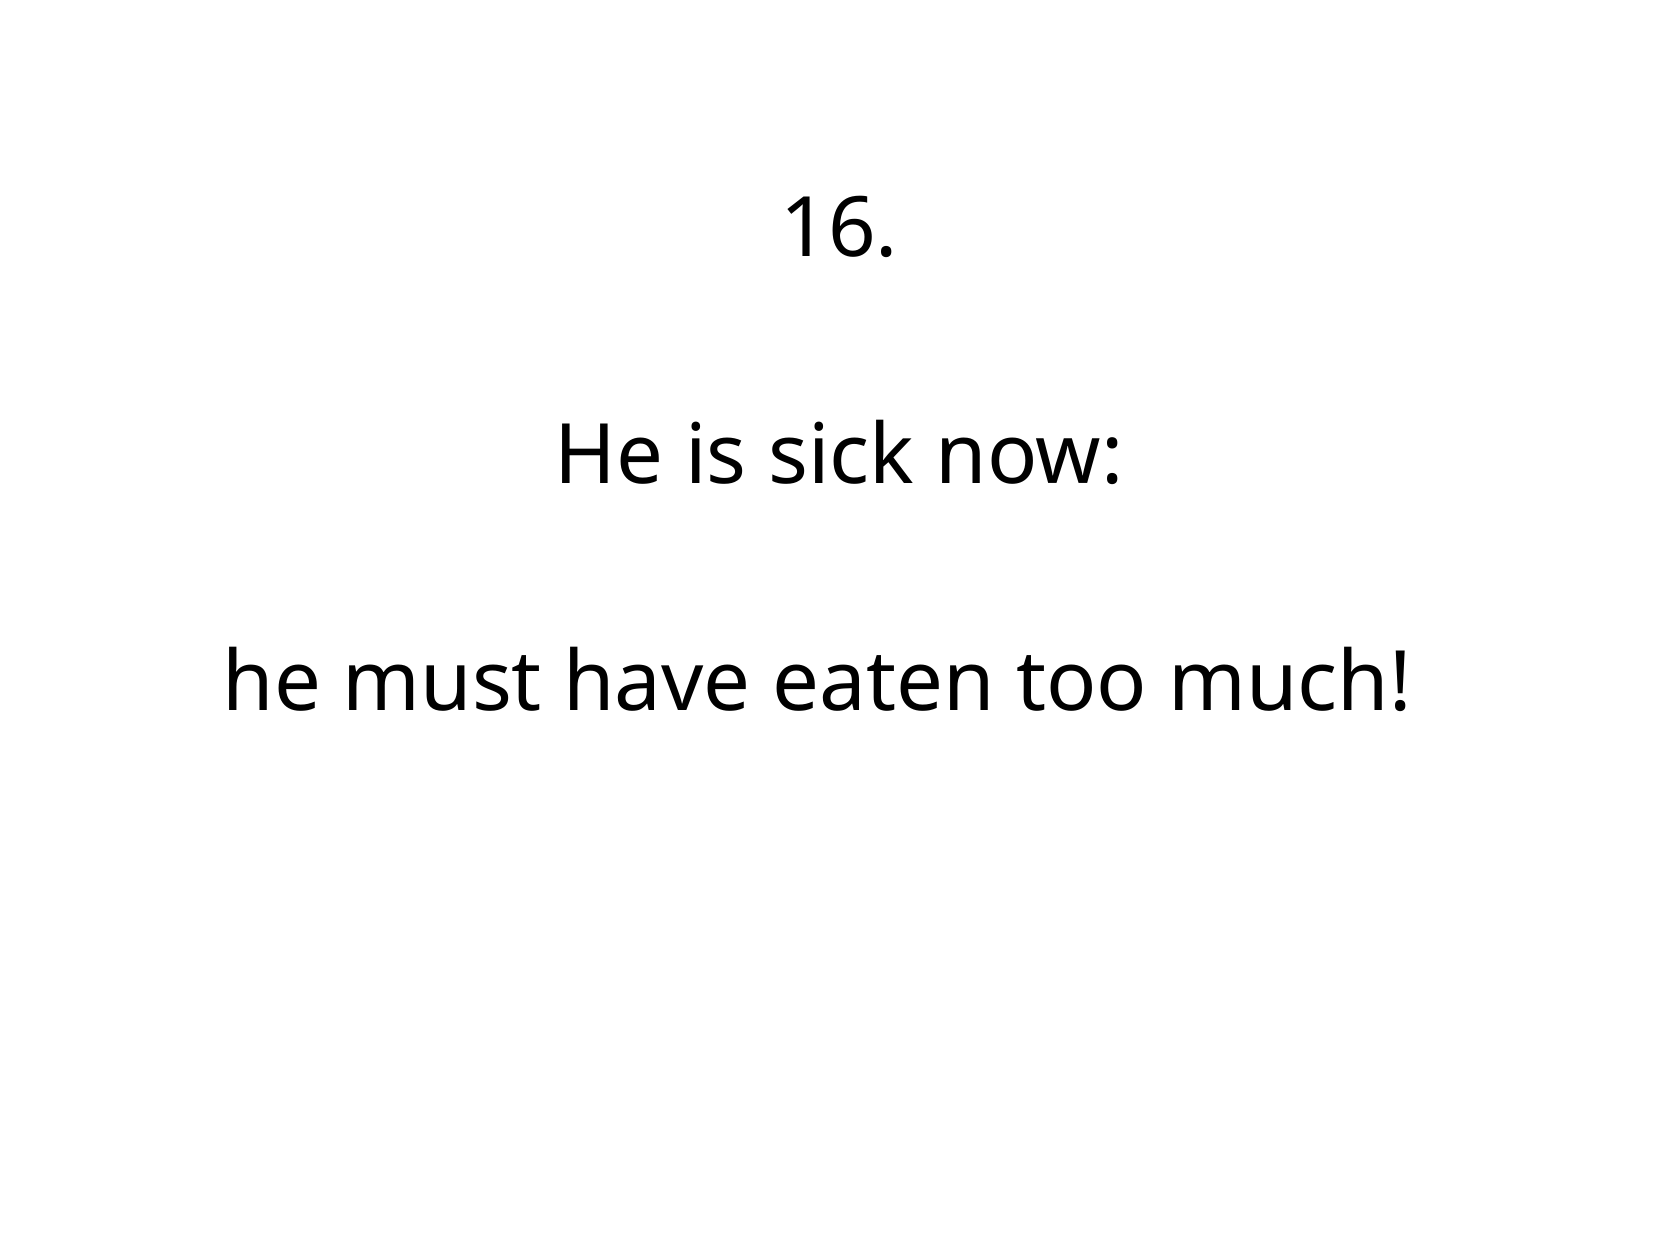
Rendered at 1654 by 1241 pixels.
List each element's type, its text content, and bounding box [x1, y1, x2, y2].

text_box 16. He is sick now: he must have eaten too much! [59, 35, 1642, 1225]
